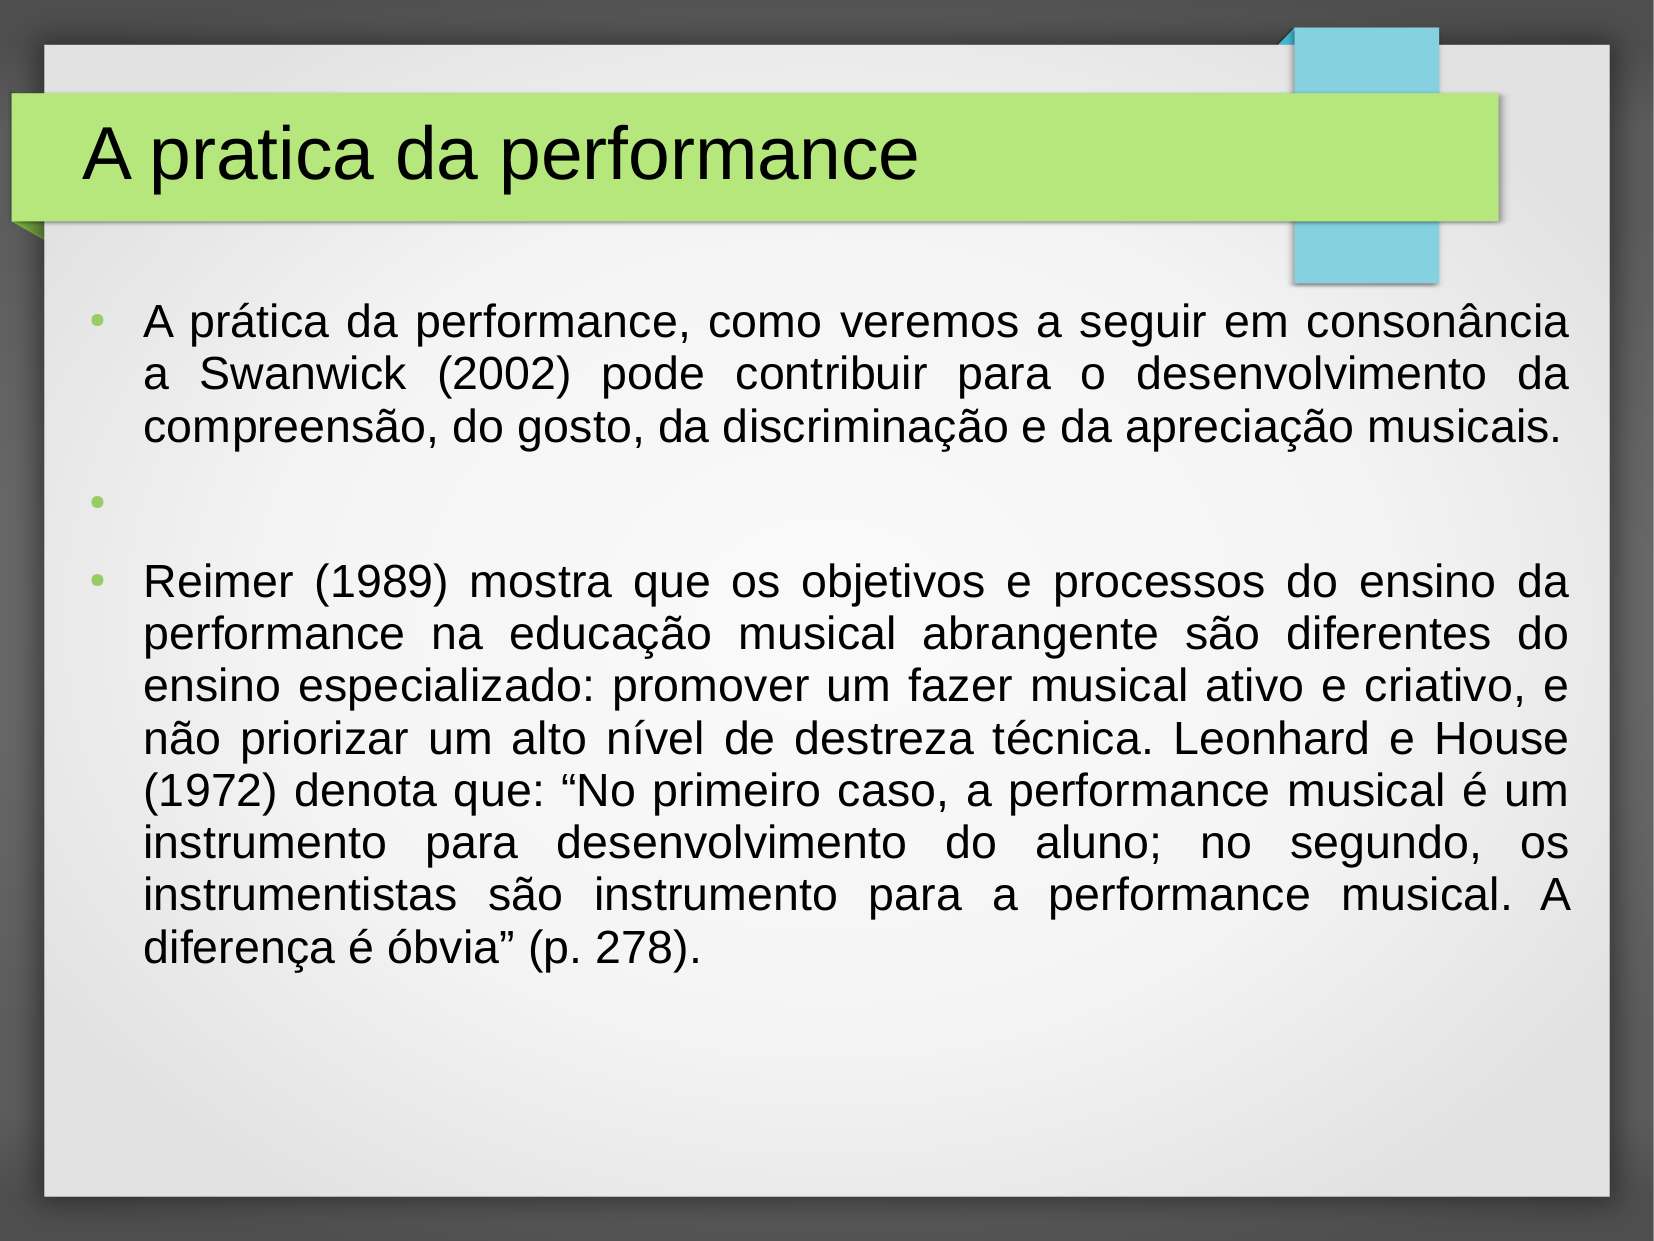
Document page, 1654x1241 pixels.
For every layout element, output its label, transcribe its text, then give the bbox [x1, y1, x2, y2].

picture [0, 0, 1654, 1241]
list A prática da performance, como veremos a seguir em consonância a Swanwick (2002) pode contribuir para o desenvolvimento da compreensão, do gosto, da discriminação e da apreciação musicais. Reimer (1989) mostra que os objetivos e processos do ensino da performance na educação musical abrangente são diferentes do ensino especializado: promover um fazer musical ativo e criativo, e não priorizar um alto nível de destreza técnica. Leonhard e House (1972) denota que: “No primeiro caso, a performance musical é um instrumento para desenvolvimento do aluno; no segundo, os instrumentistas são instrumento para a performance musical. A diferença é óbvia” (p. 278). [82, 295, 1571, 1015]
title A pratica da performance [82, 94, 1264, 213]
